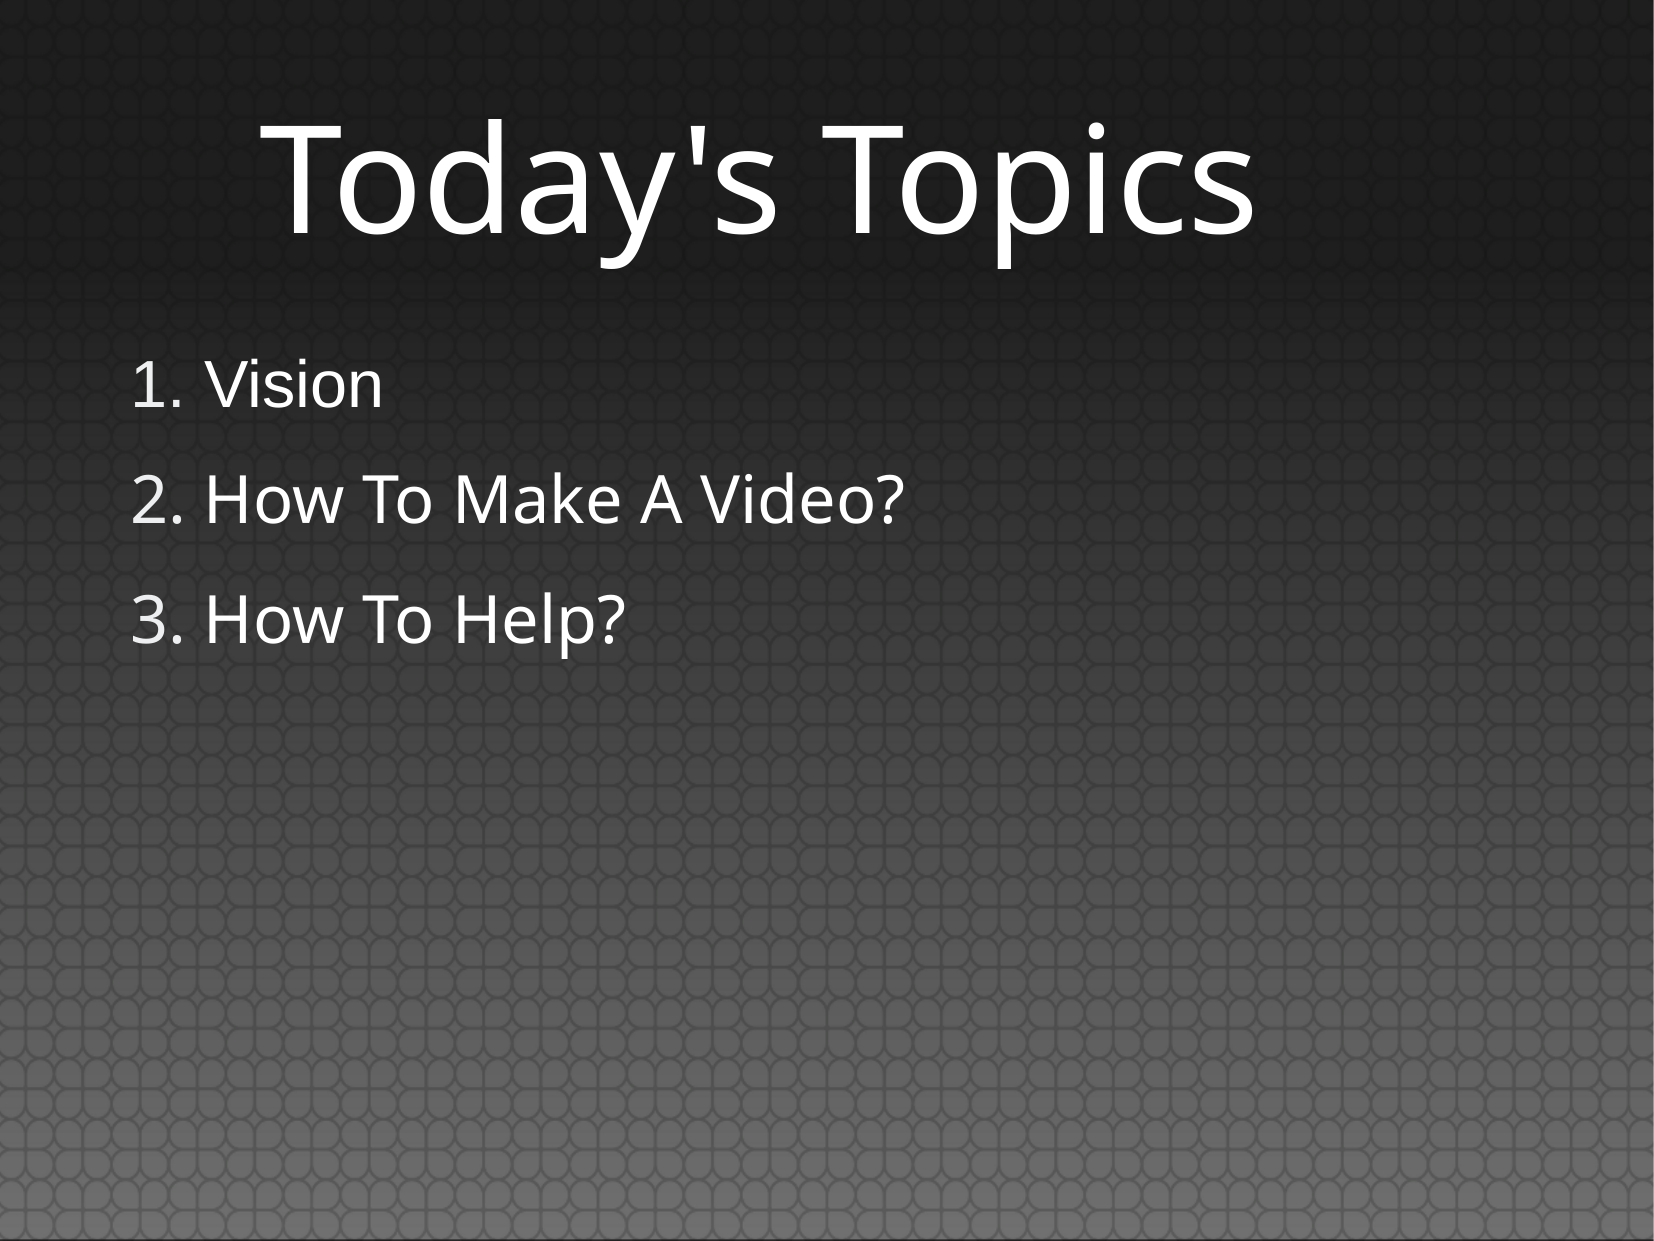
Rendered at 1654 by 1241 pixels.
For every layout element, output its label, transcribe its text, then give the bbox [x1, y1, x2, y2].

title Today's Topics [94, 81, 1426, 270]
list Vision How To Make A Video? How To Help? [112, 227, 1501, 1163]
picture [0, 0, 1654, 1241]
